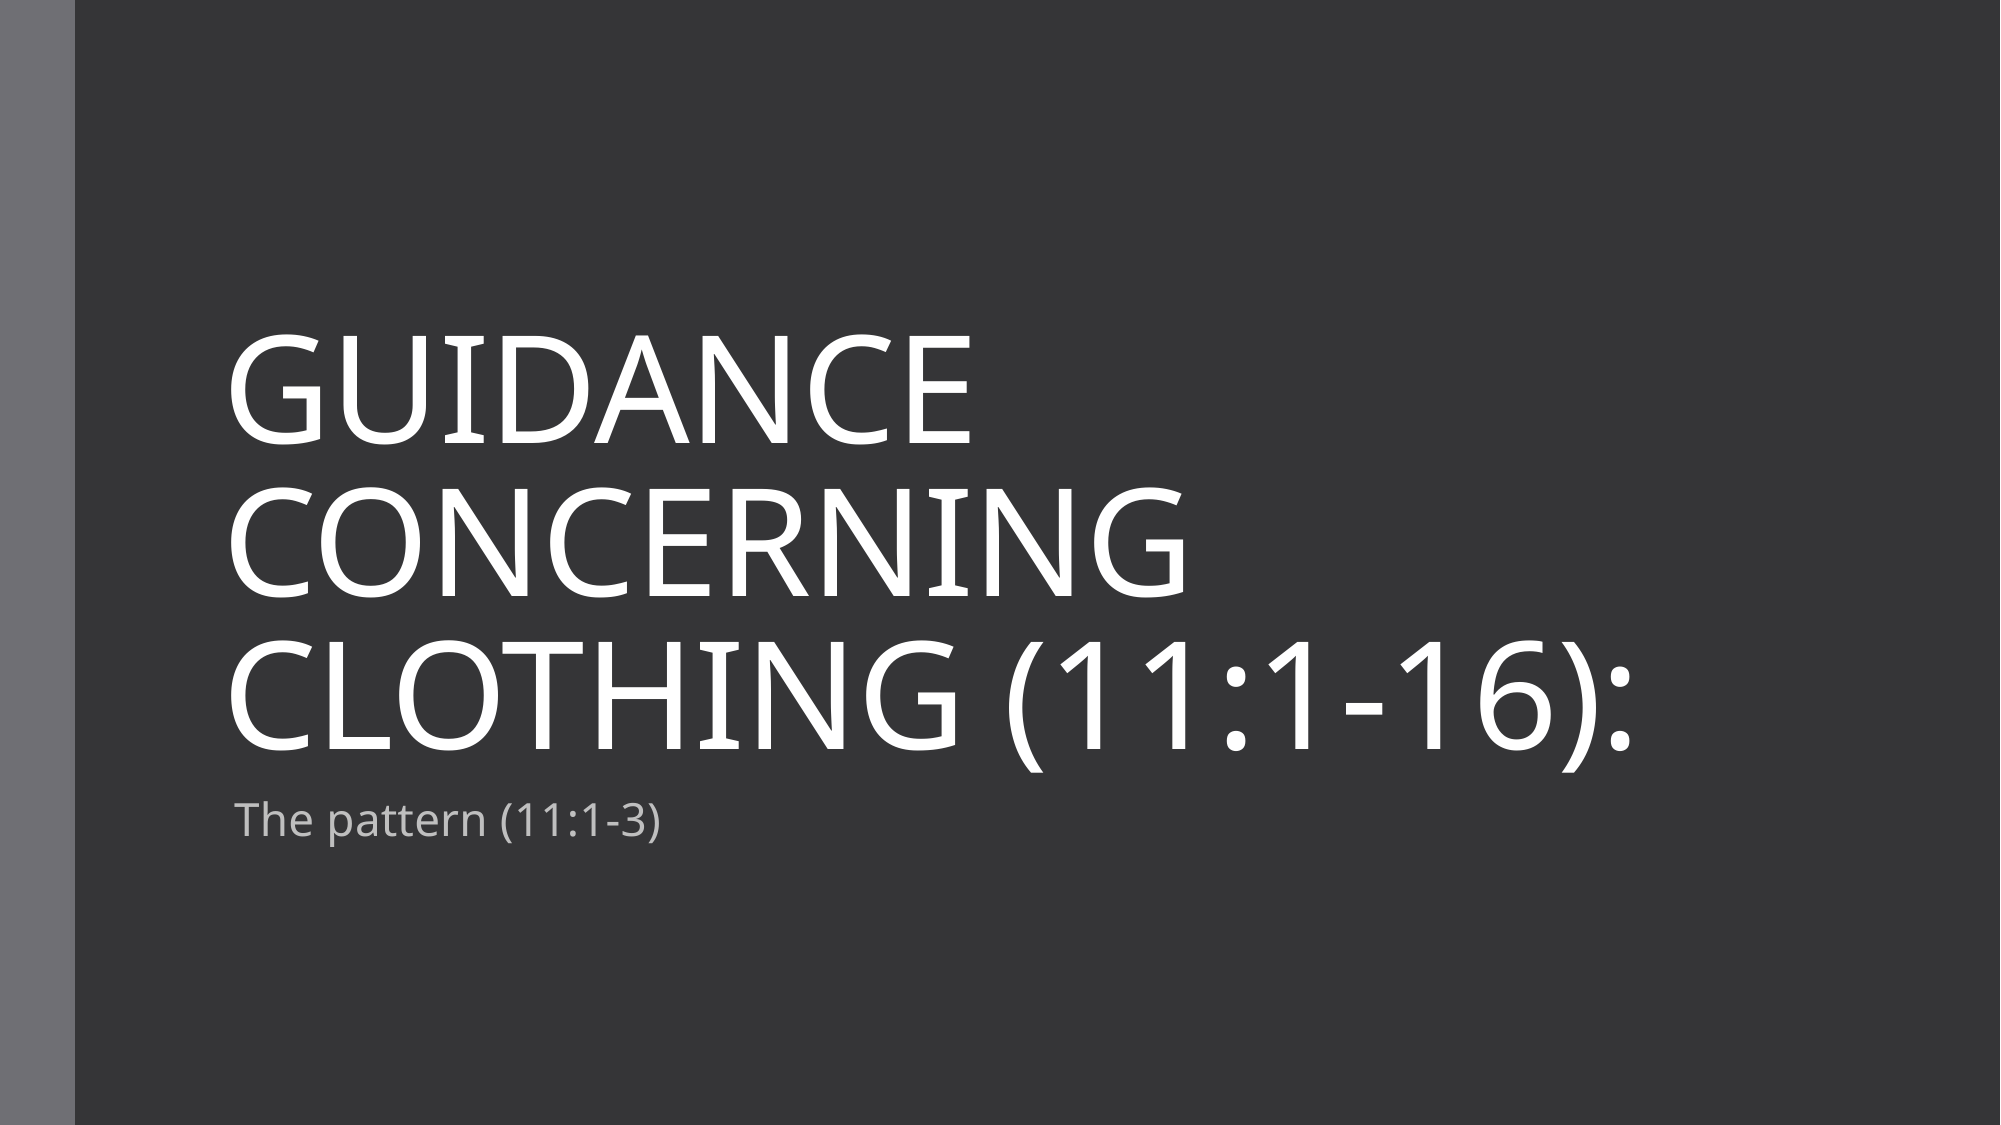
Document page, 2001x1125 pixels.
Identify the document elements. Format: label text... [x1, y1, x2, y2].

subtitle The pattern (11:1-3) [206, 787, 1752, 1066]
title GUIDANCE CONCERNING CLOTHING (11:1-16): [206, 124, 1752, 787]
